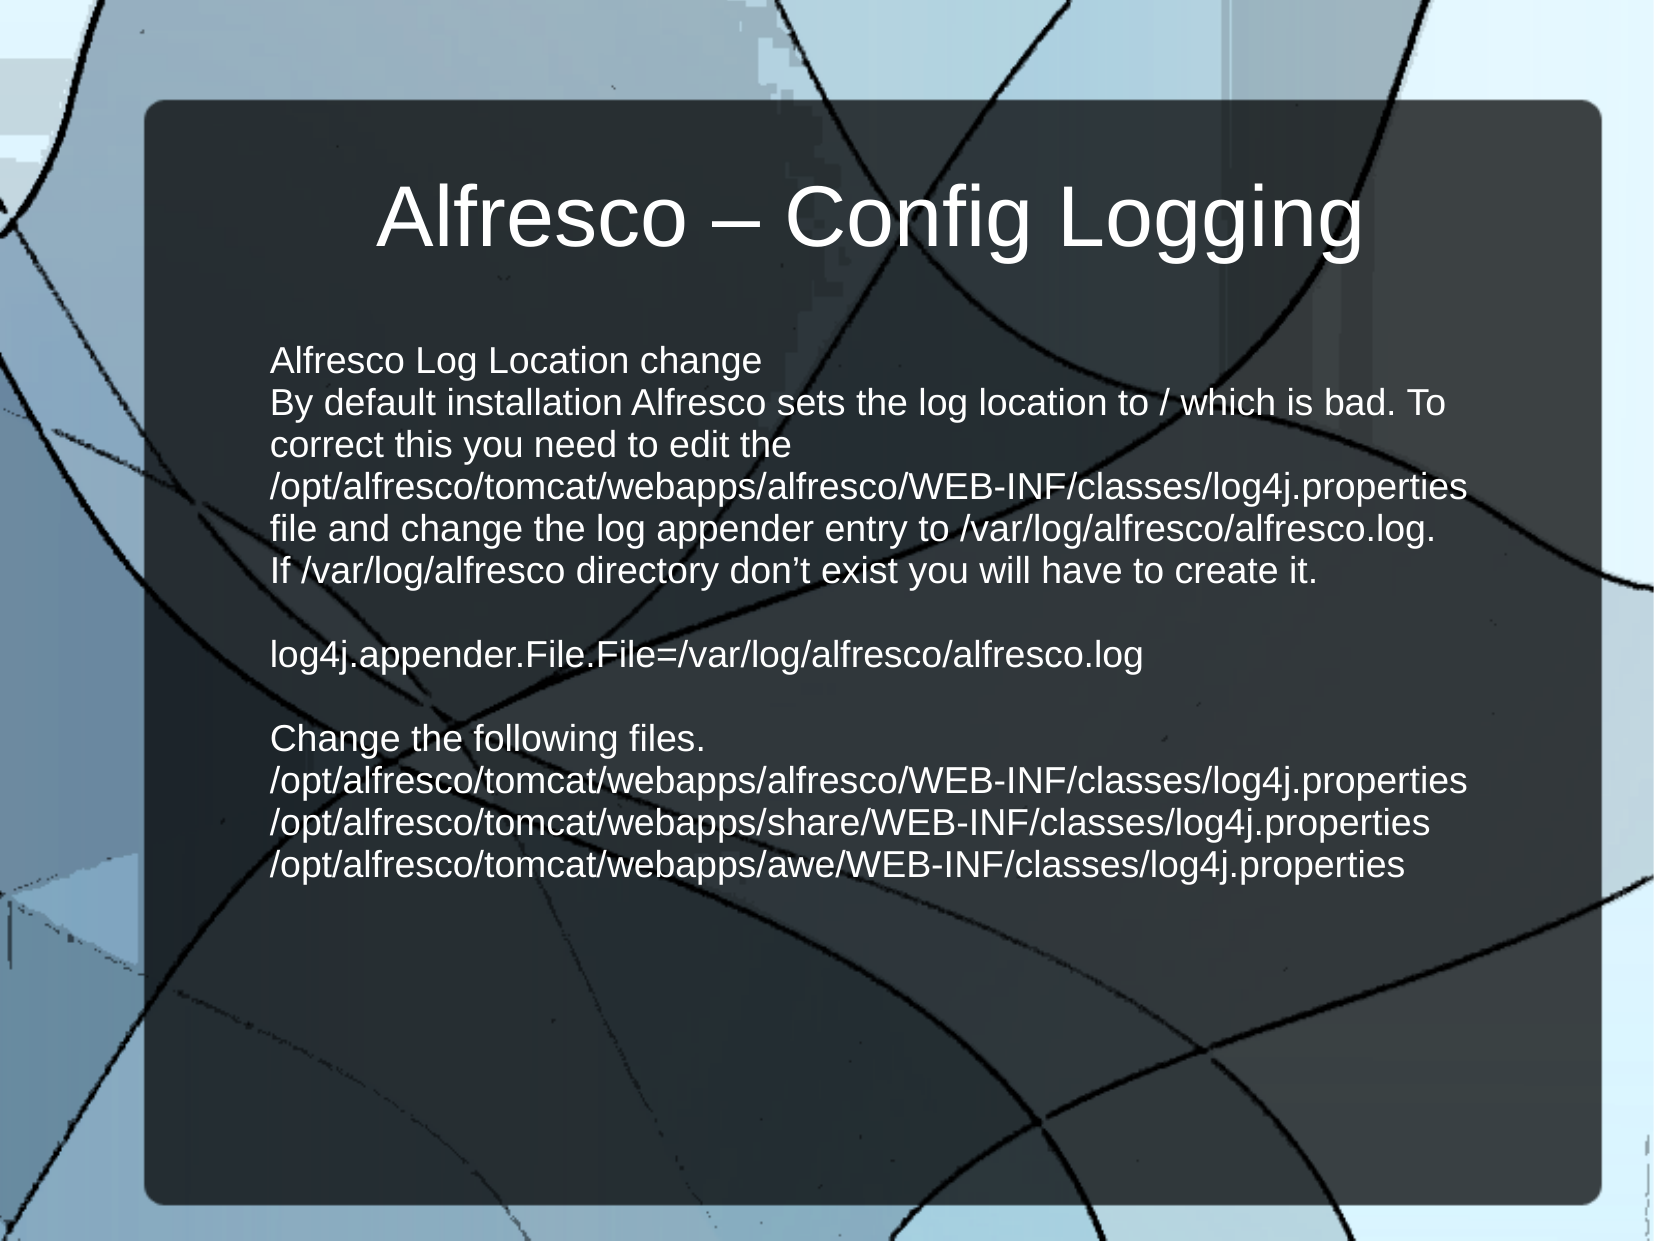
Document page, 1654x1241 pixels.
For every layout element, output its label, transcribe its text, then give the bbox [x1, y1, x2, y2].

text_box Alfresco Log Location change By default installation Alfresco sets the log location to / which is bad. To correct this you need to edit the /opt/alfresco/tomcat/webapps/alfresco/WEB-INF/classes/log4j.properties file and change the log appender entry to /var/log/alfresco/alfresco.log. If /var/log/alfresco directory don’t exist you will have to create it. log4j.appender.File.File=/var/log/alfresco/alfresco.log Change the following files. /opt/alfresco/tomcat/webapps/alfresco/WEB-INF/classes/log4j.properties /opt/alfresco/tomcat/webapps/share/WEB-INF/classes/log4j.properties /opt/alfresco/tomcat/webapps/awe/WEB-INF/classes/log4j.properties [255, 332, 1516, 894]
picture [0, 0, 1654, 1241]
title Alfresco – Config Logging [159, 108, 1583, 325]
